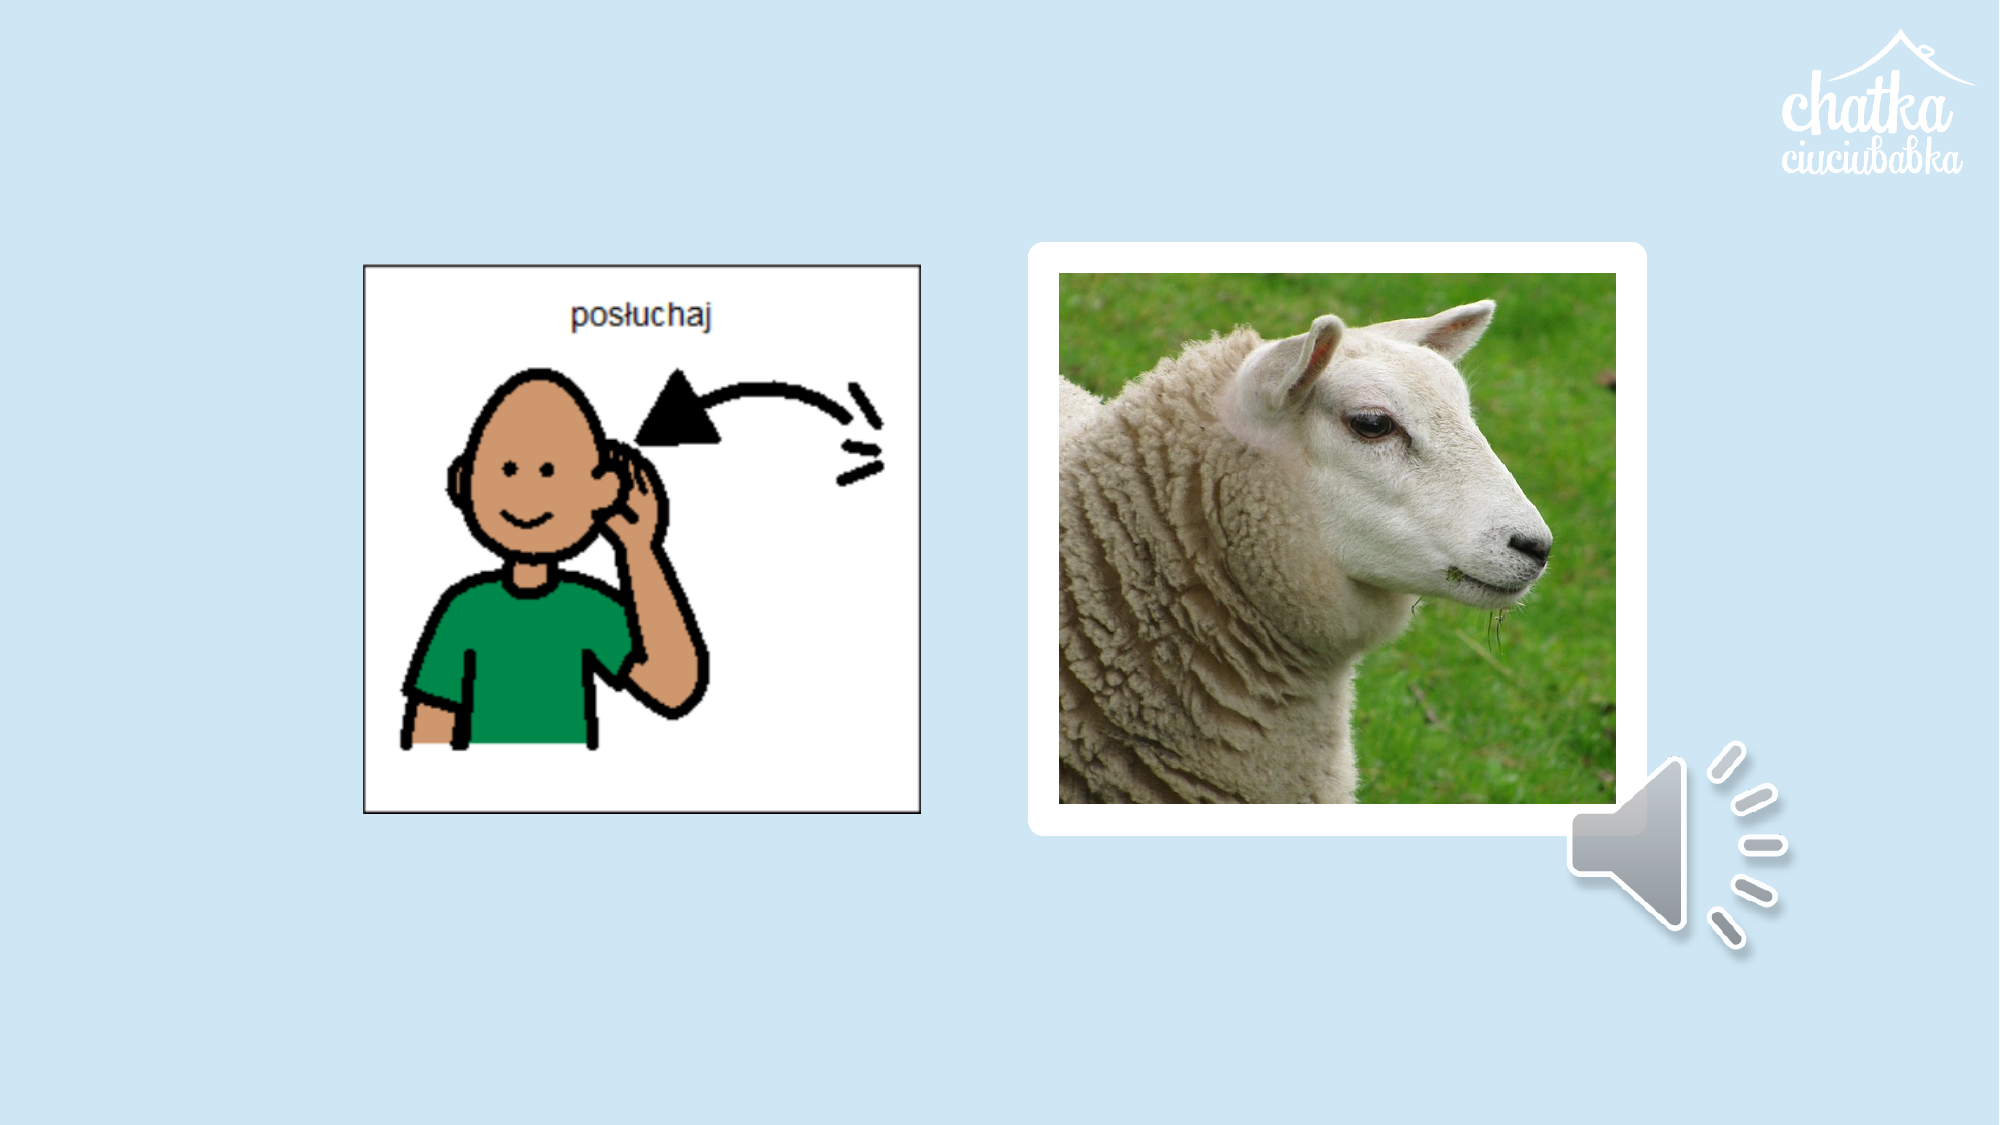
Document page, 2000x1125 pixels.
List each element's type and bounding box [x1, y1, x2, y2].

picture [1058, 273, 1801, 969]
picture [1755, 5, 1991, 241]
picture [363, 264, 921, 814]
